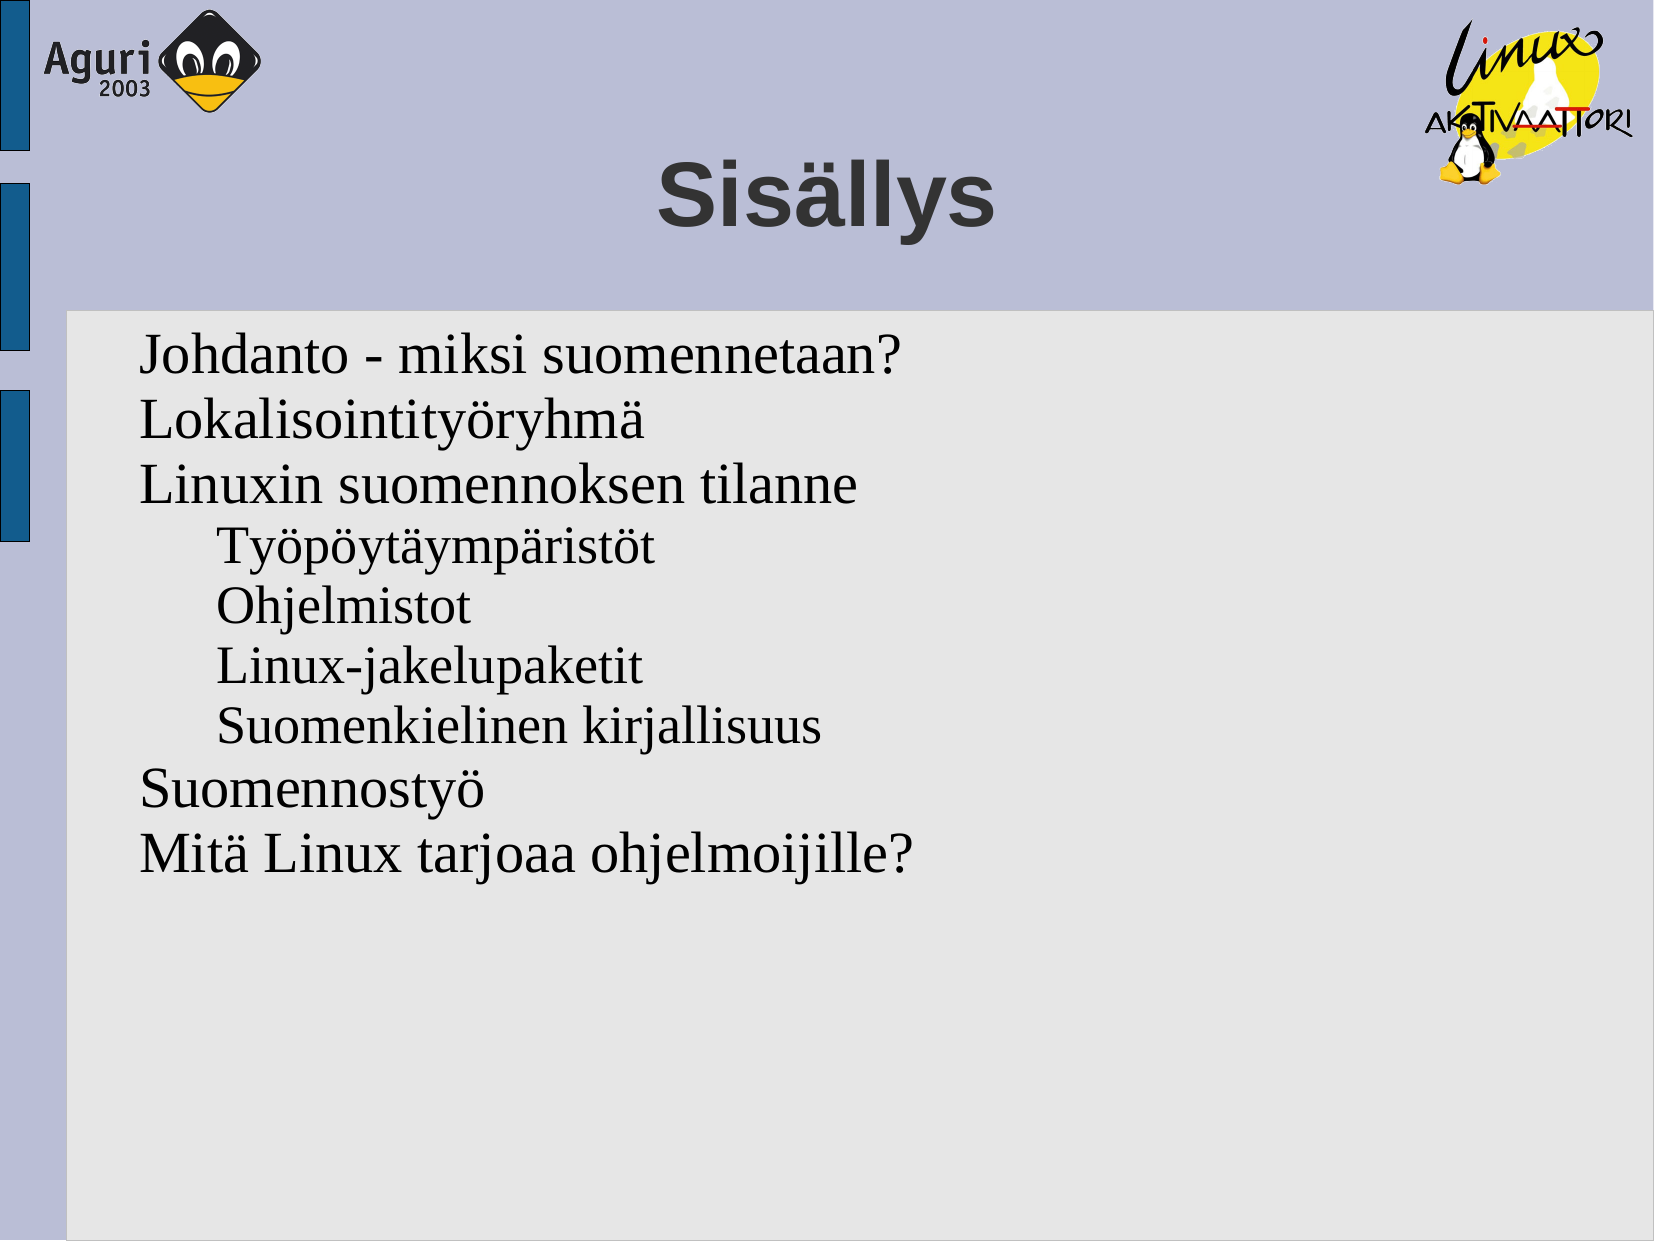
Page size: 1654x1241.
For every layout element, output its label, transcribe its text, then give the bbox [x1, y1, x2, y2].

picture [39, 9, 265, 113]
list Johdanto - miksi suomennetaan? Lokalisointityöryhmä Linuxin suomennoksen tilanne Työpöytäympäristöt Ohjelmistot Linux-jakelupaketit Suomenkielinen kirjallisuus Suomennostyö Mitä Linux tarjoaa ohjelmoijille? [121, 322, 1561, 1132]
title Sisällys [121, 91, 1534, 299]
picture [1417, 12, 1640, 190]
